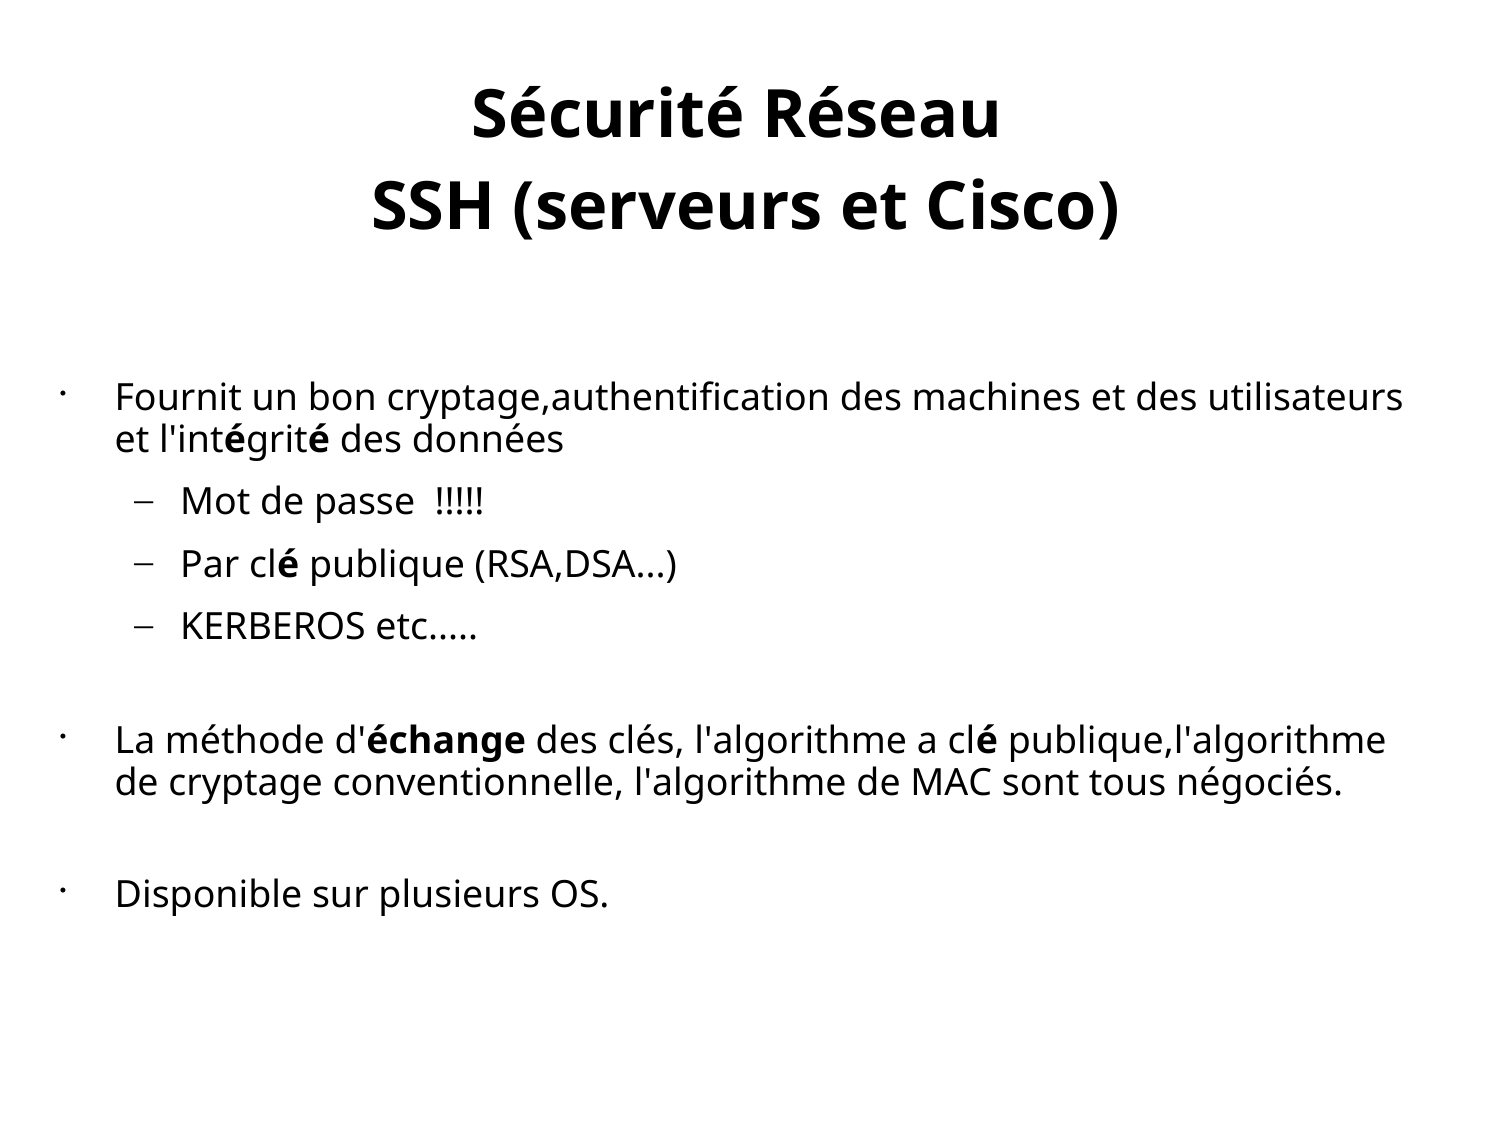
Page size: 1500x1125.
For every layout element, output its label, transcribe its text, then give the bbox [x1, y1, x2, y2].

list Fournit un bon cryptage,authentification des machines et des utilisateurs et l'intégrité des données Mot de passe !!!!! Par clé publique (RSA,DSA...) KERBEROS etc..... La méthode d'échange des clés, l'algorithme a clé publique,l'algorithme de cryptage conventionnelle, l'algorithme de MAC sont tous négociés. Disponible sur plusieurs OS. [44, 276, 1445, 952]
title Sécurité Réseau SSH (serveurs et Cisco) [108, 58, 1384, 257]
